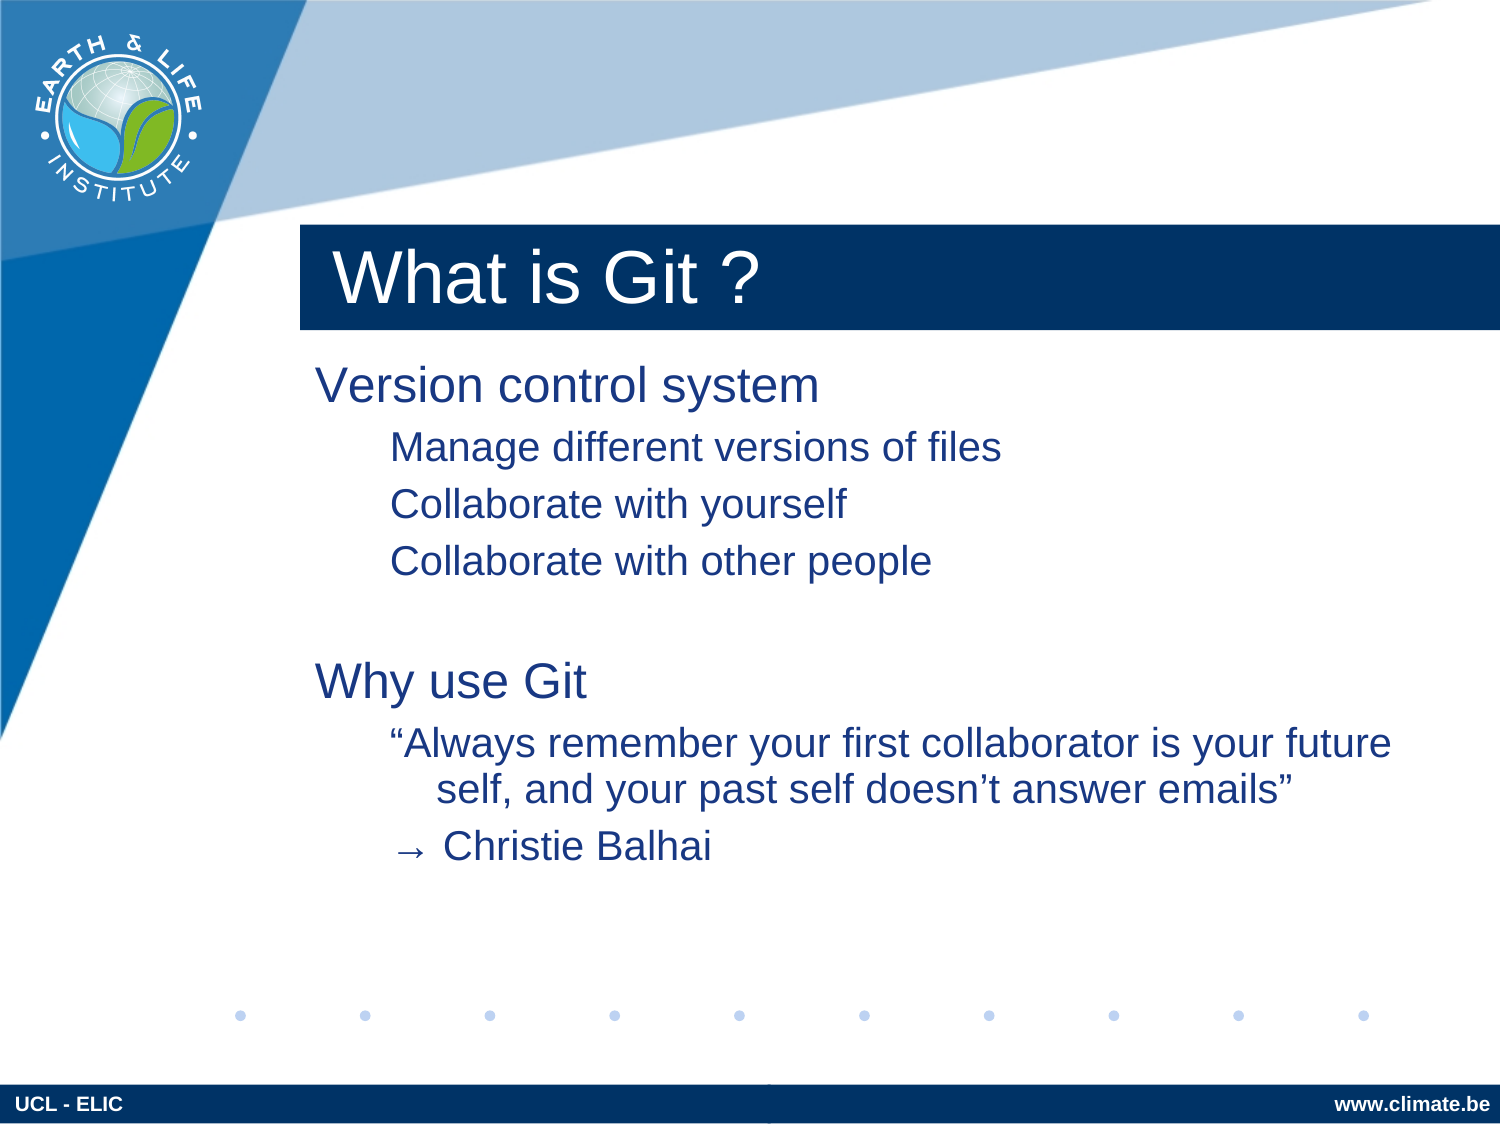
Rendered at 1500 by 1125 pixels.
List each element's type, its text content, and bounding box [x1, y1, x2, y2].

title What is Git ? [300, 224, 1500, 331]
picture [0, 0, 1500, 842]
list Version control system Manage different versions of files Collaborate with yourself Collaborate with other people Why use Git “Always remember your first collaborator is your future self, and your past self doesn’t answer emails” → Christie Balhai [299, 350, 1475, 1013]
